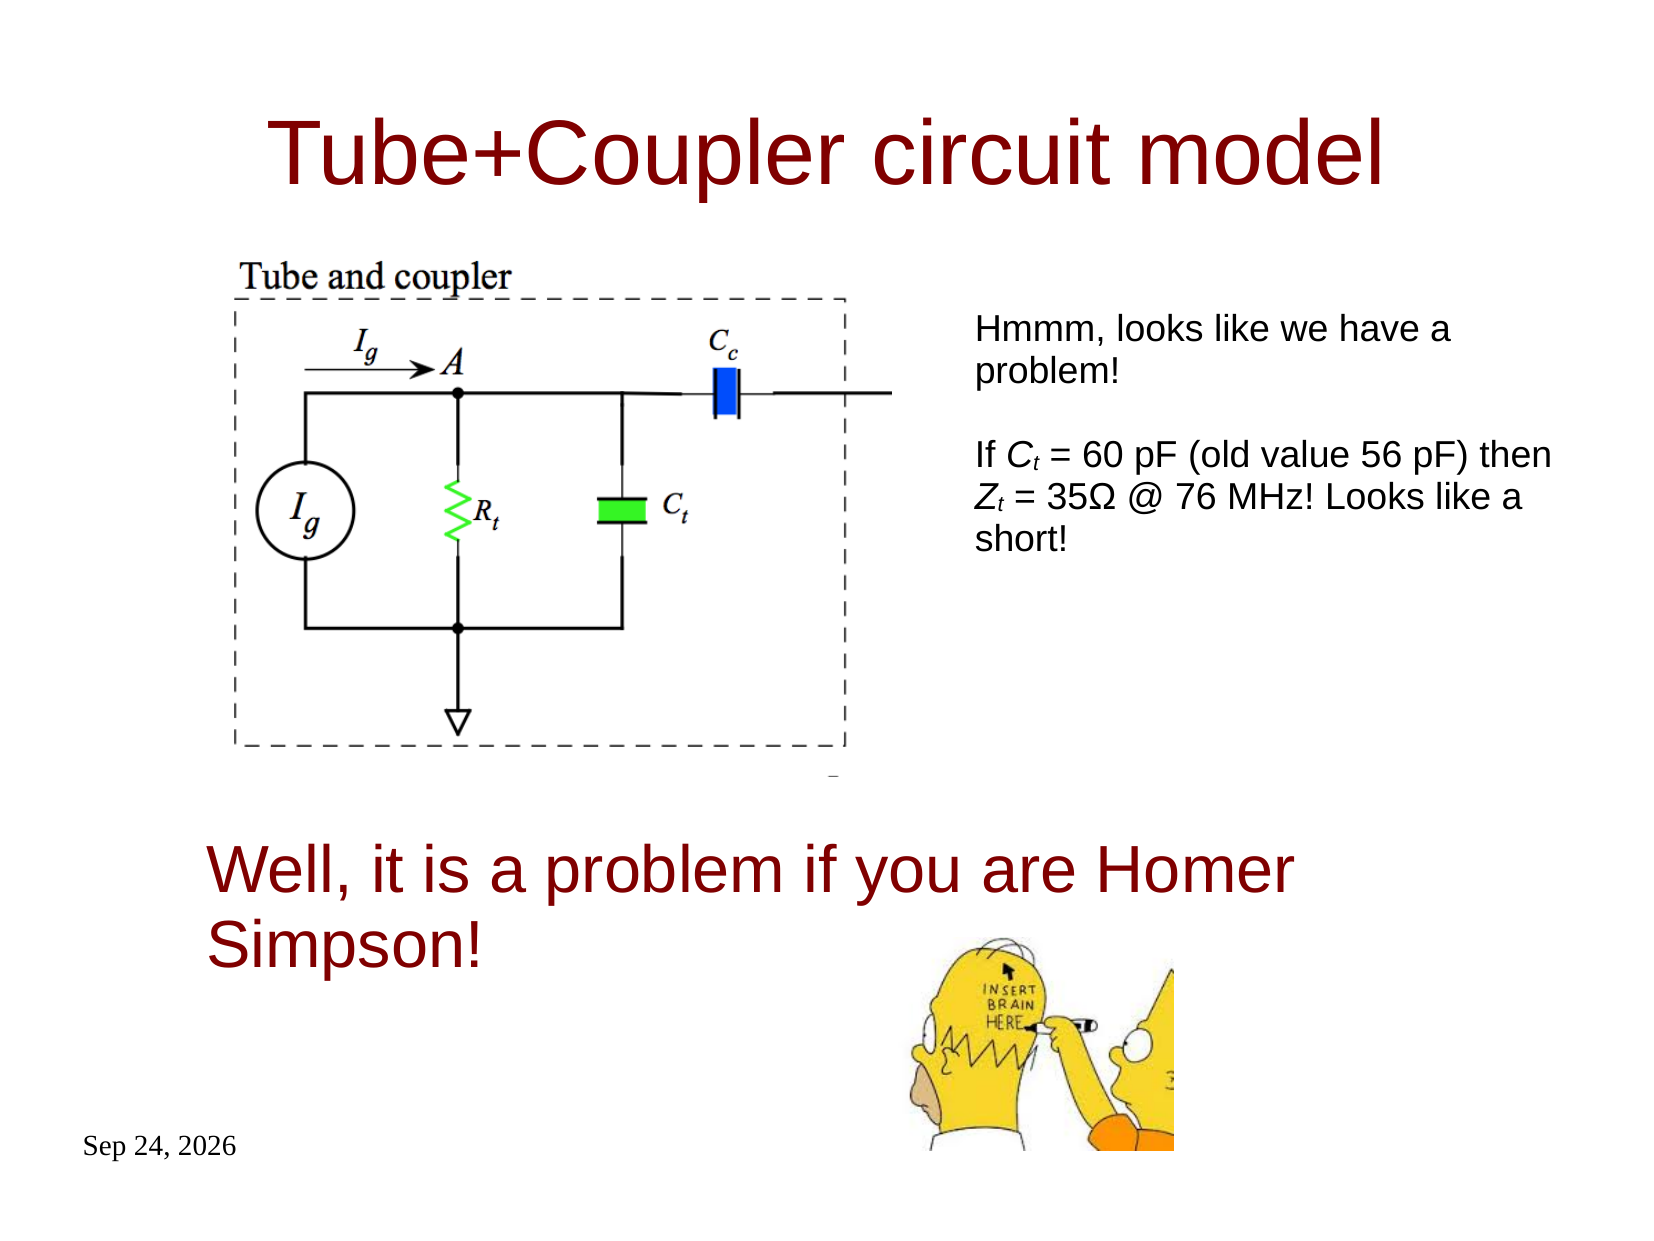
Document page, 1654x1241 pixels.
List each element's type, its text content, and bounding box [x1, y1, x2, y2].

text_box Hmmm, looks like we have a problem! If Ct = 60 pF (old value 56 pF) then Zt = 35Ω @ 76 MHz! Looks like a short! [960, 300, 1598, 672]
title Tube+Coupler circuit model [82, 49, 1571, 257]
picture [888, 937, 1174, 1151]
picture [180, 221, 892, 777]
text_box Well, it is a problem if you are Homer Simpson! [191, 825, 1534, 989]
